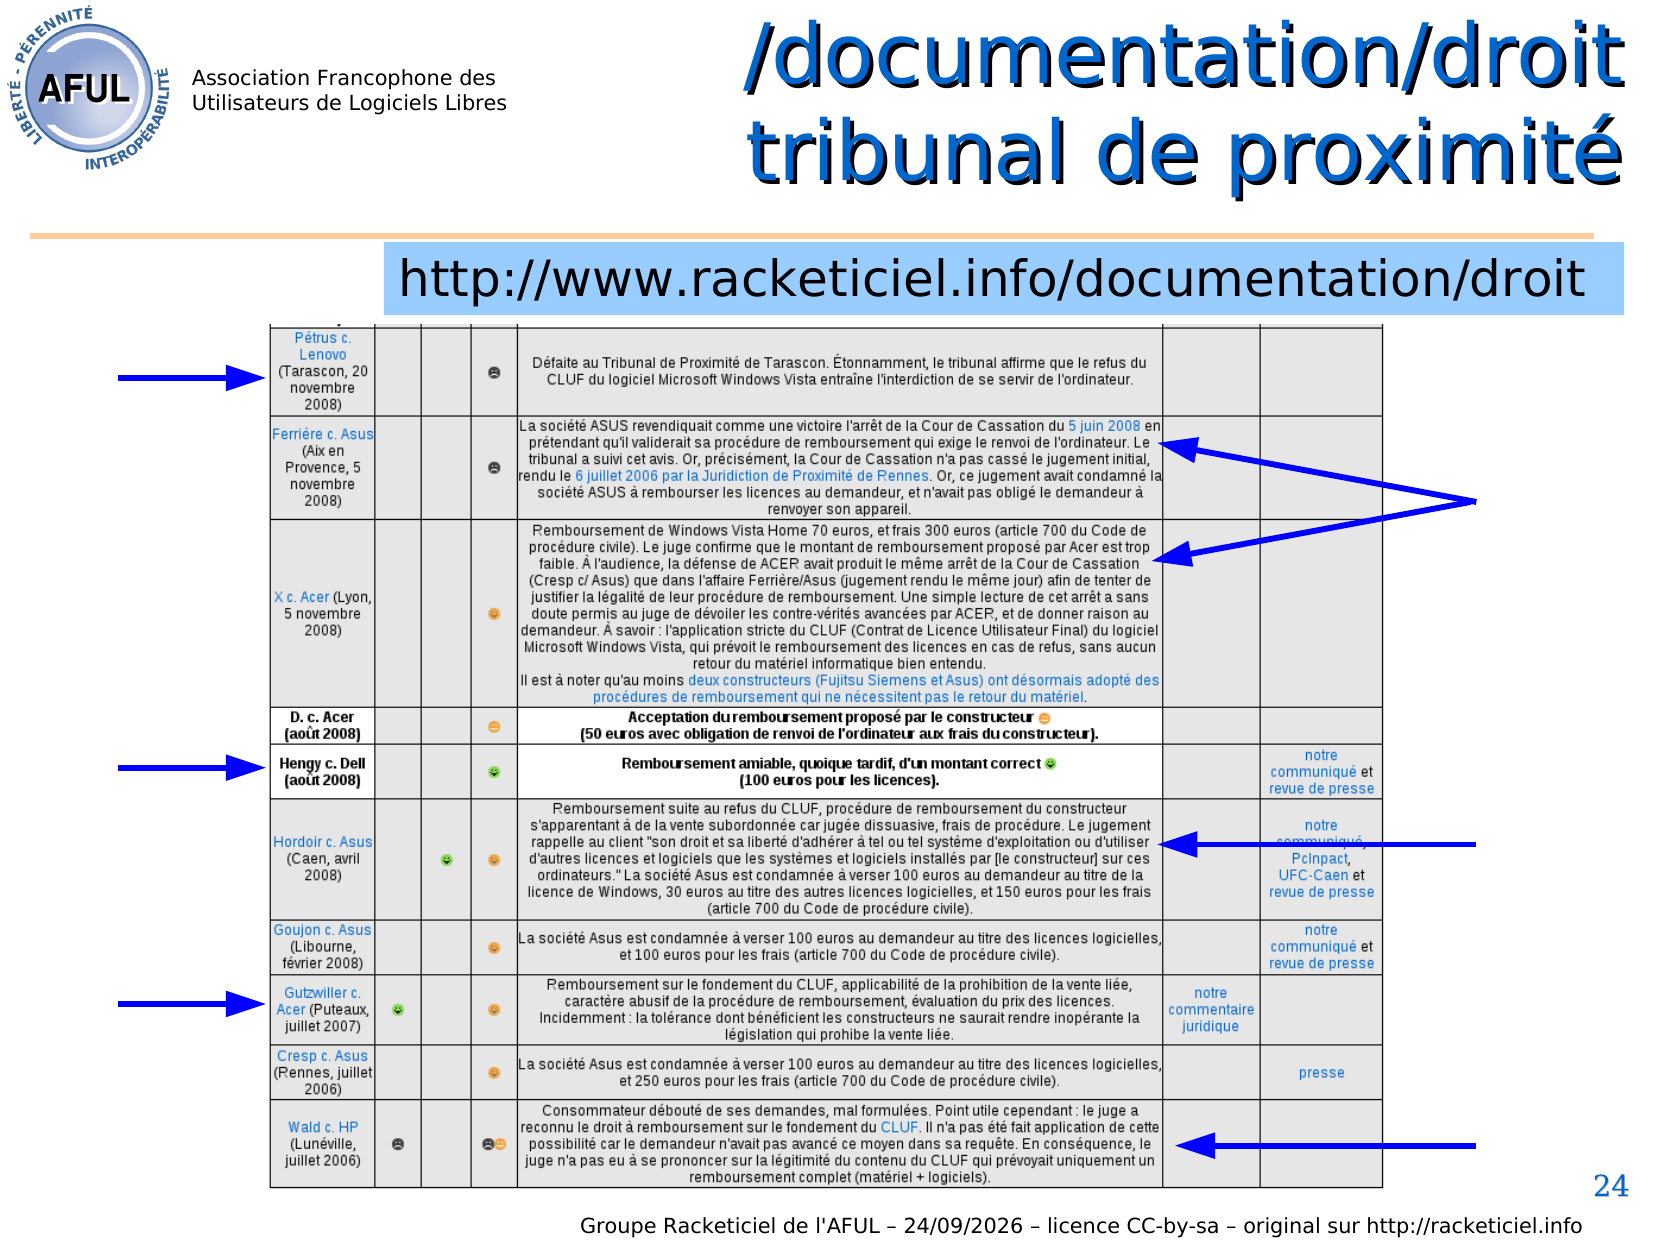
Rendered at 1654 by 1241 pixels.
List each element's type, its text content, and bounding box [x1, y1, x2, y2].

title /documentation/droit tribunal de proximité [501, 6, 1625, 201]
picture [0, 0, 178, 178]
text_box http://www.racketiciel.info/documentation/droit [383, 242, 1625, 316]
picture [265, 324, 1388, 1193]
